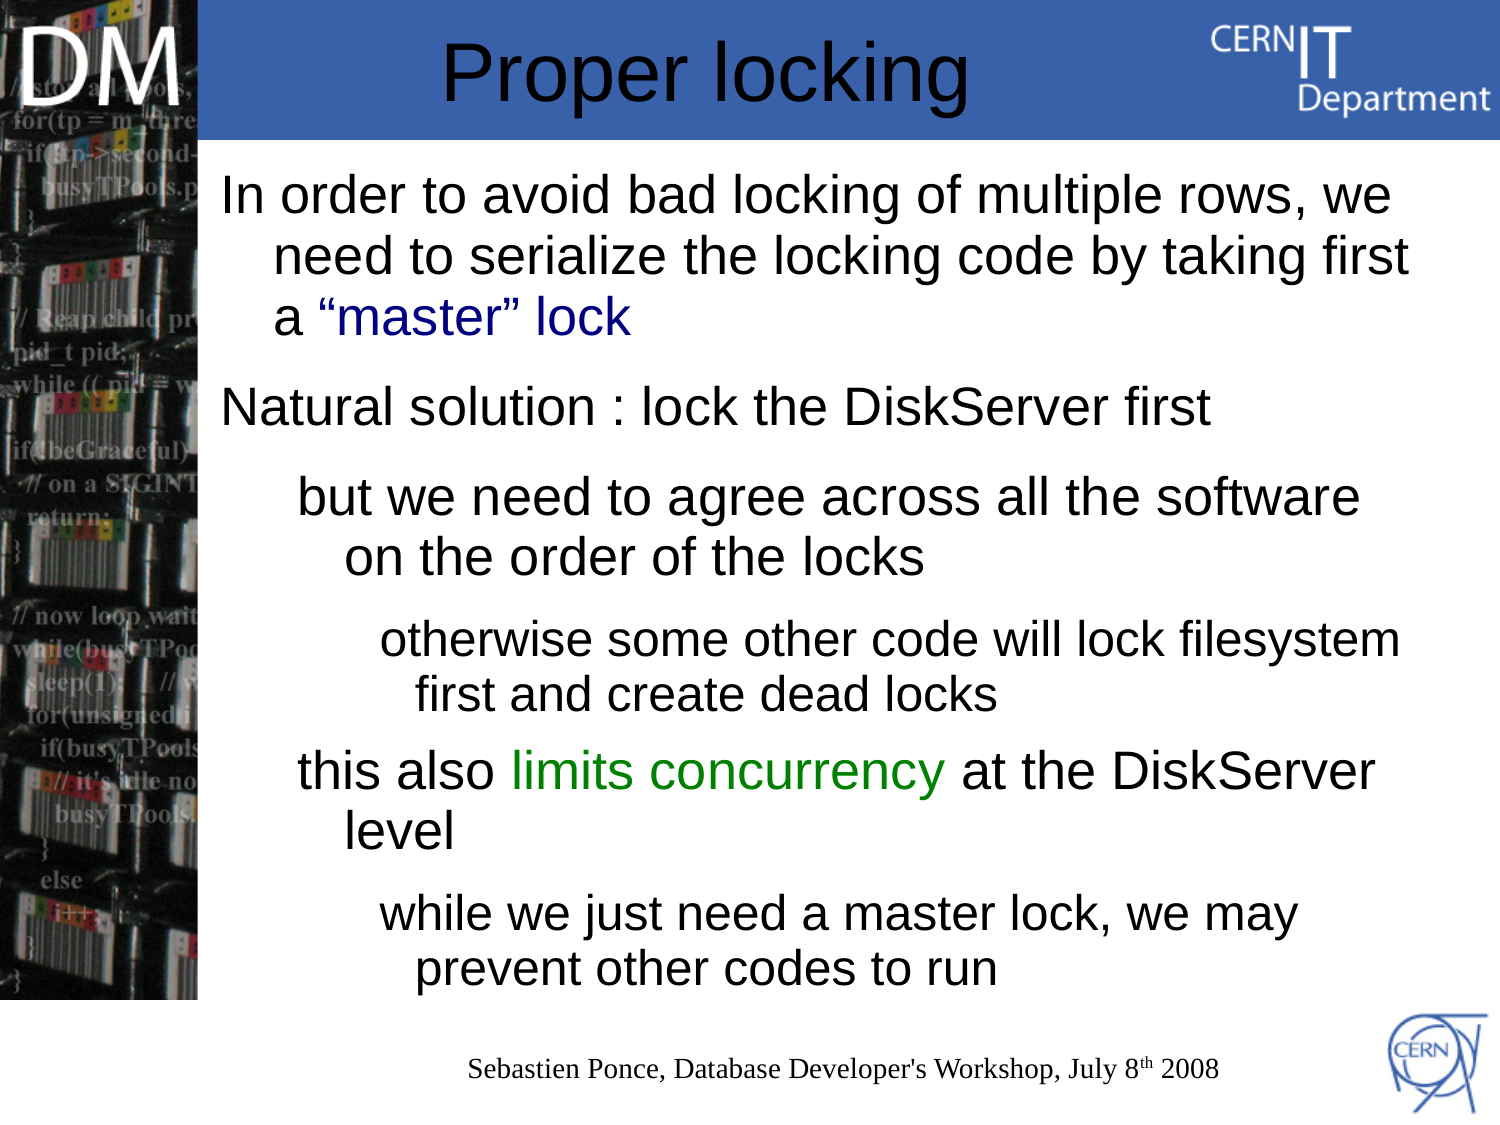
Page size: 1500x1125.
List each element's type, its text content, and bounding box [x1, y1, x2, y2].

list In order to avoid bad locking of multiple rows, we need to serialize the locking code by taking first a “master” lock Natural solution : lock the DiskServer first but we need to agree across all the software on the order of the locks otherwise some other code will lock filesystem first and create dead locks this also limits concurrency at the DiskServer level while we just need a master lock, we may prevent other codes to run [187, 149, 1433, 1034]
picture [1387, 1012, 1489, 1114]
title Proper locking [212, 0, 1201, 138]
picture [198, 0, 1500, 140]
